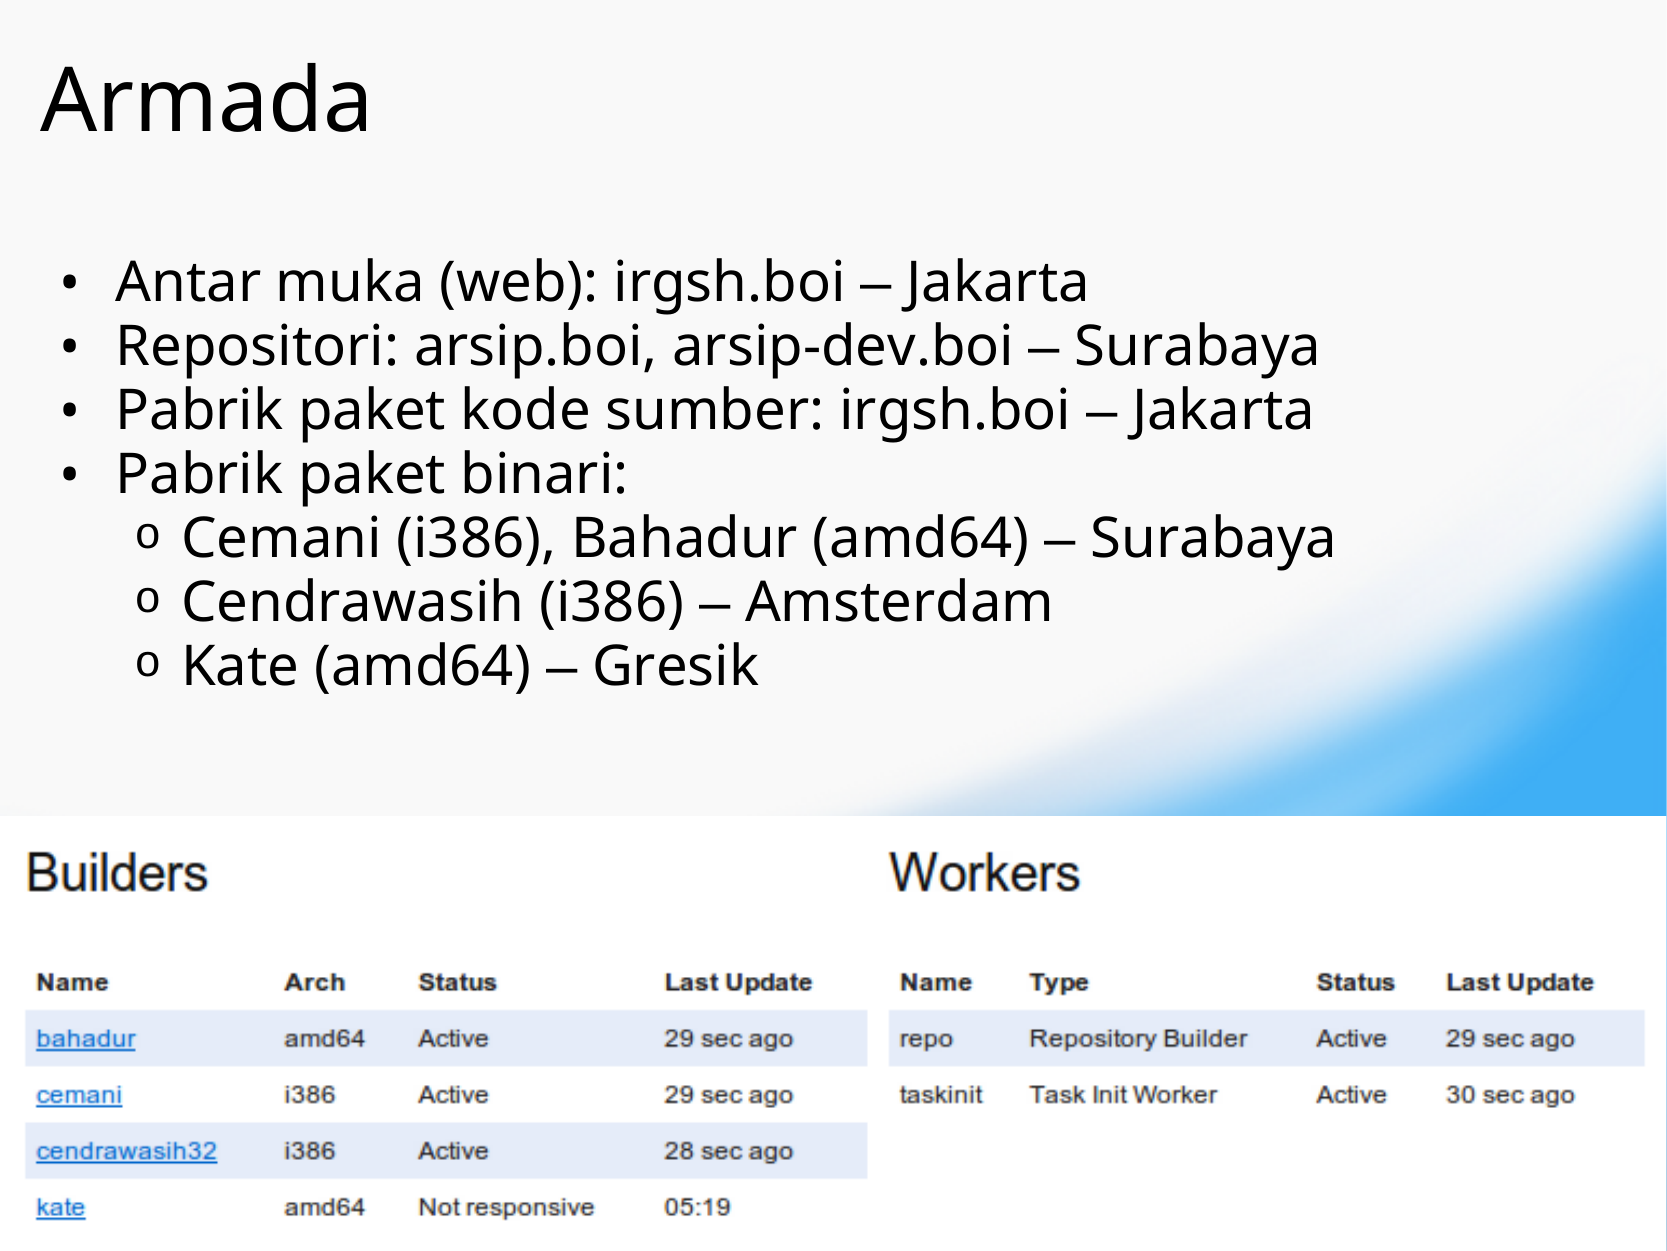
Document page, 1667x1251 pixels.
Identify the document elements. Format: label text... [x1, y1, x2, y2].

title Armada [40, 50, 1627, 201]
list Antar muka (web): irgsh.boi – Jakarta Repositori: arsip.boi, arsip-dev.boi – Surabaya Pabrik paket kode sumber: irgsh.boi – Jakarta Pabrik paket binari: Cemani (i386), Bahadur (amd64) – Surabaya Cendrawasih (i386) – Amsterdam Kate (amd64) – Gresik [40, 249, 1627, 816]
picture [0, 0, 1667, 1251]
